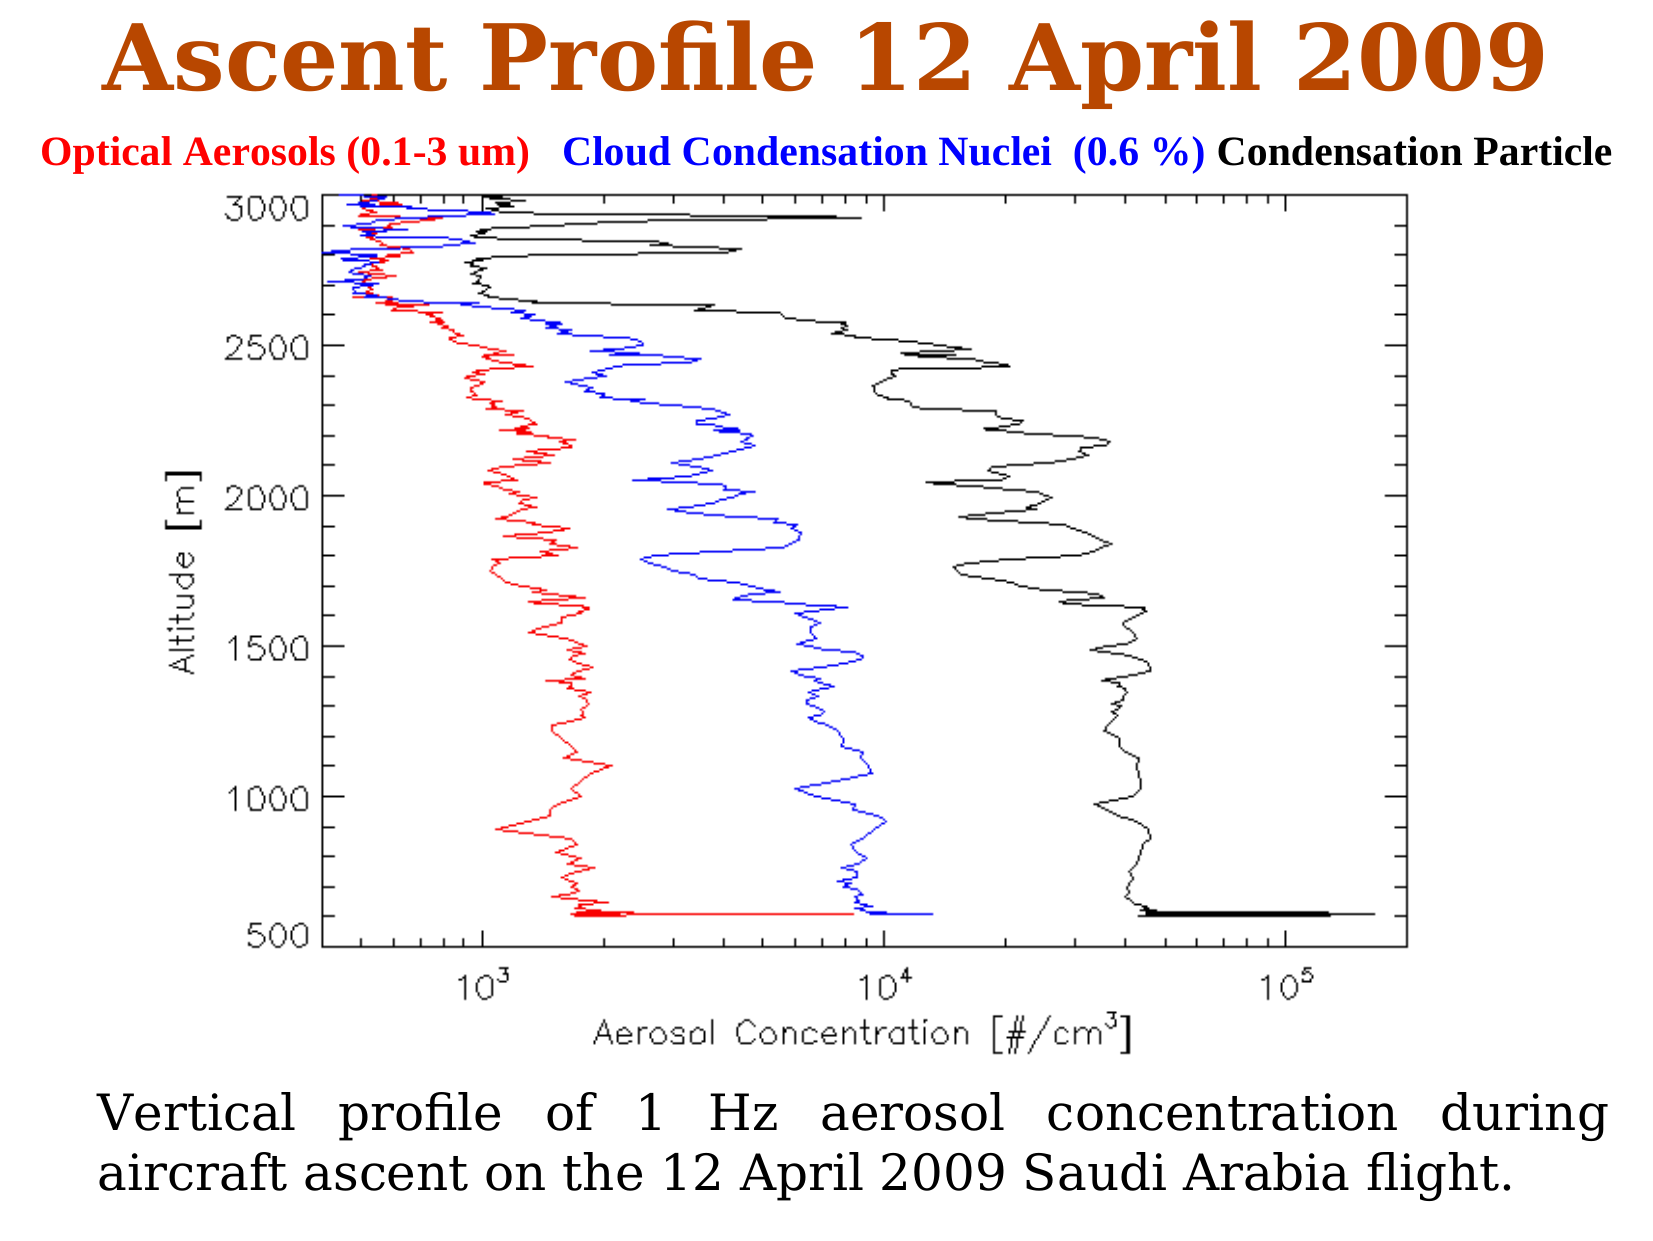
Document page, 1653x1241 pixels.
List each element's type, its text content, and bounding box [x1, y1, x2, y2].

picture [125, 206, 1476, 1064]
text_box Optical Aerosols (0.1-3 um) Cloud Condensation Nuclei (0.6 %) Condensation Particle [0, 121, 1653, 206]
text_box Vertical profile of 1 Hz aerosol concentration during aircraft ascent on the 12 April 2009 Saudi Arabia flight. [82, 1073, 1625, 1228]
text_box Ascent Profile 12 April 2009 [0, 0, 1653, 119]
